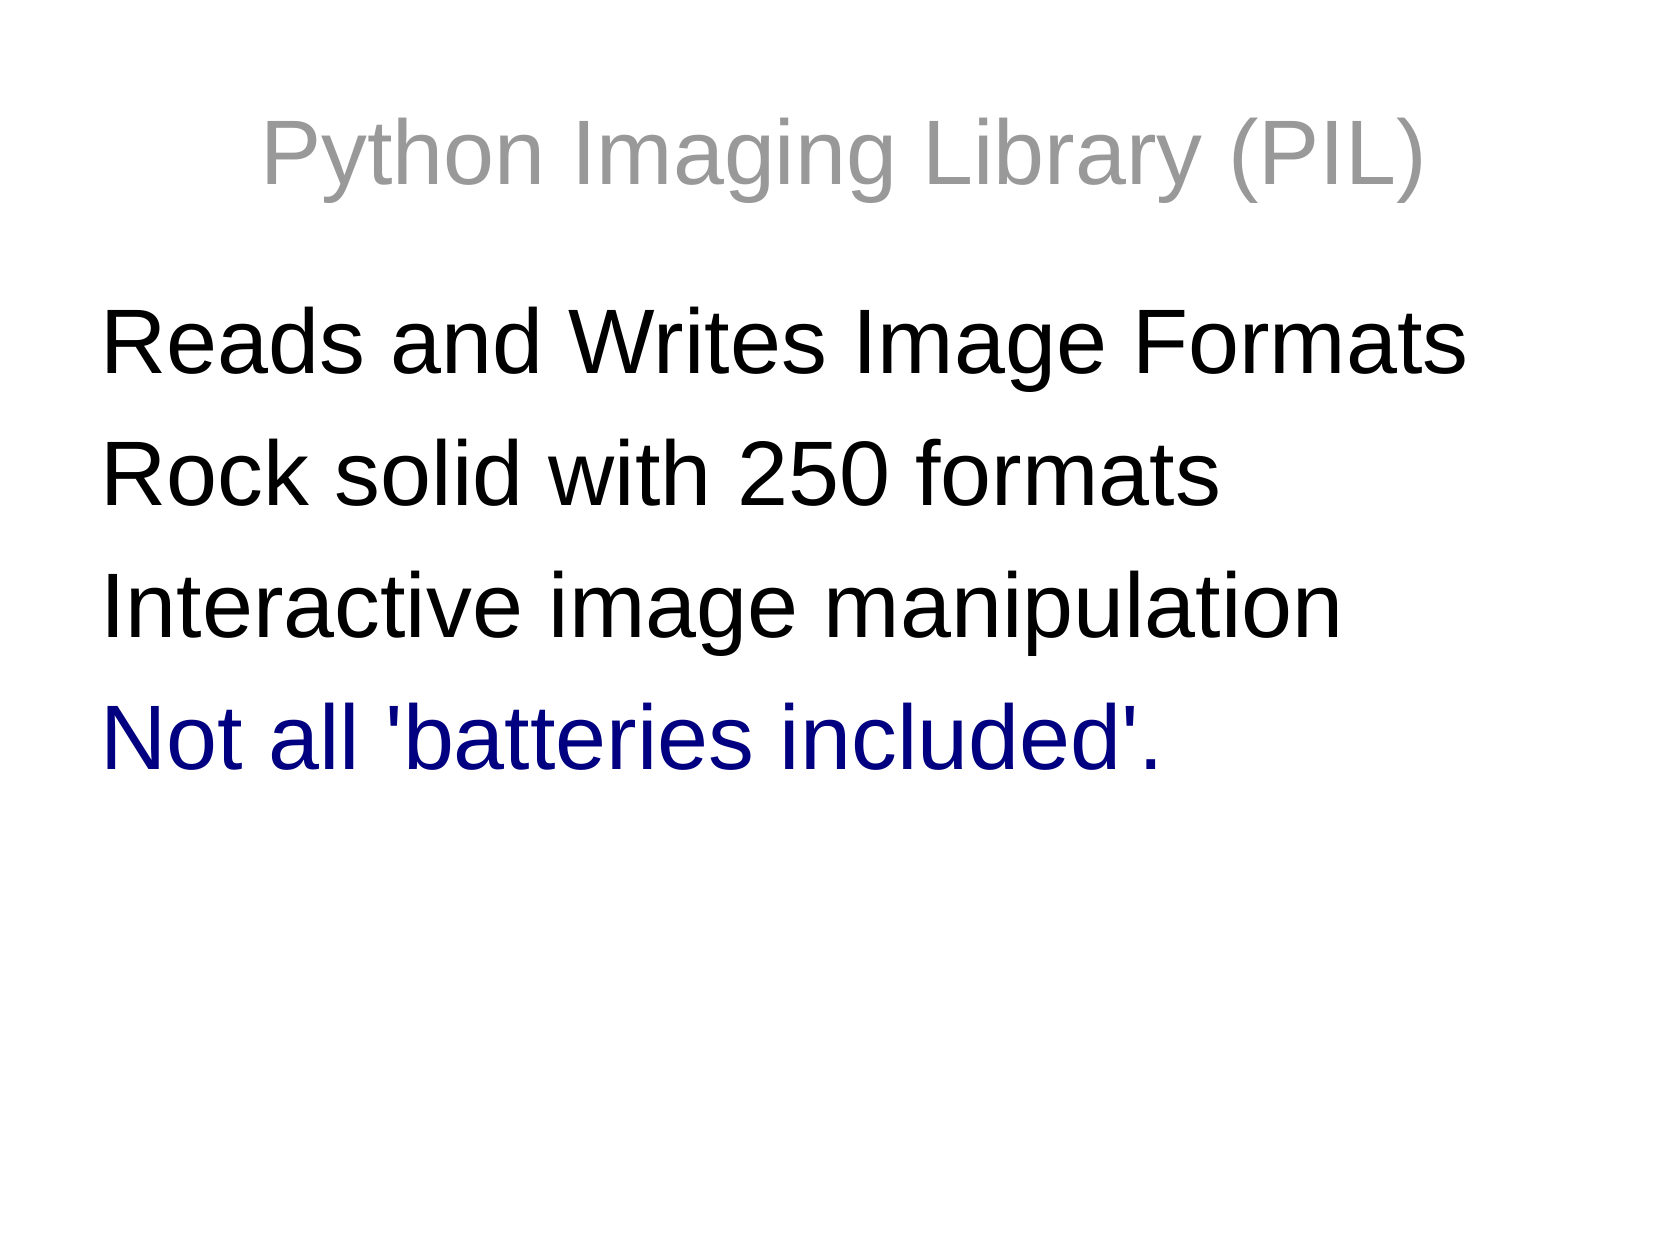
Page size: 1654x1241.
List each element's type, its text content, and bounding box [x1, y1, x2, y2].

title Python Imaging Library (PIL) [82, 49, 1571, 257]
list Reads and Writes Image Formats Rock solid with 250 formats Interactive image manipulation Not all 'batteries included'. [82, 290, 1571, 1094]
